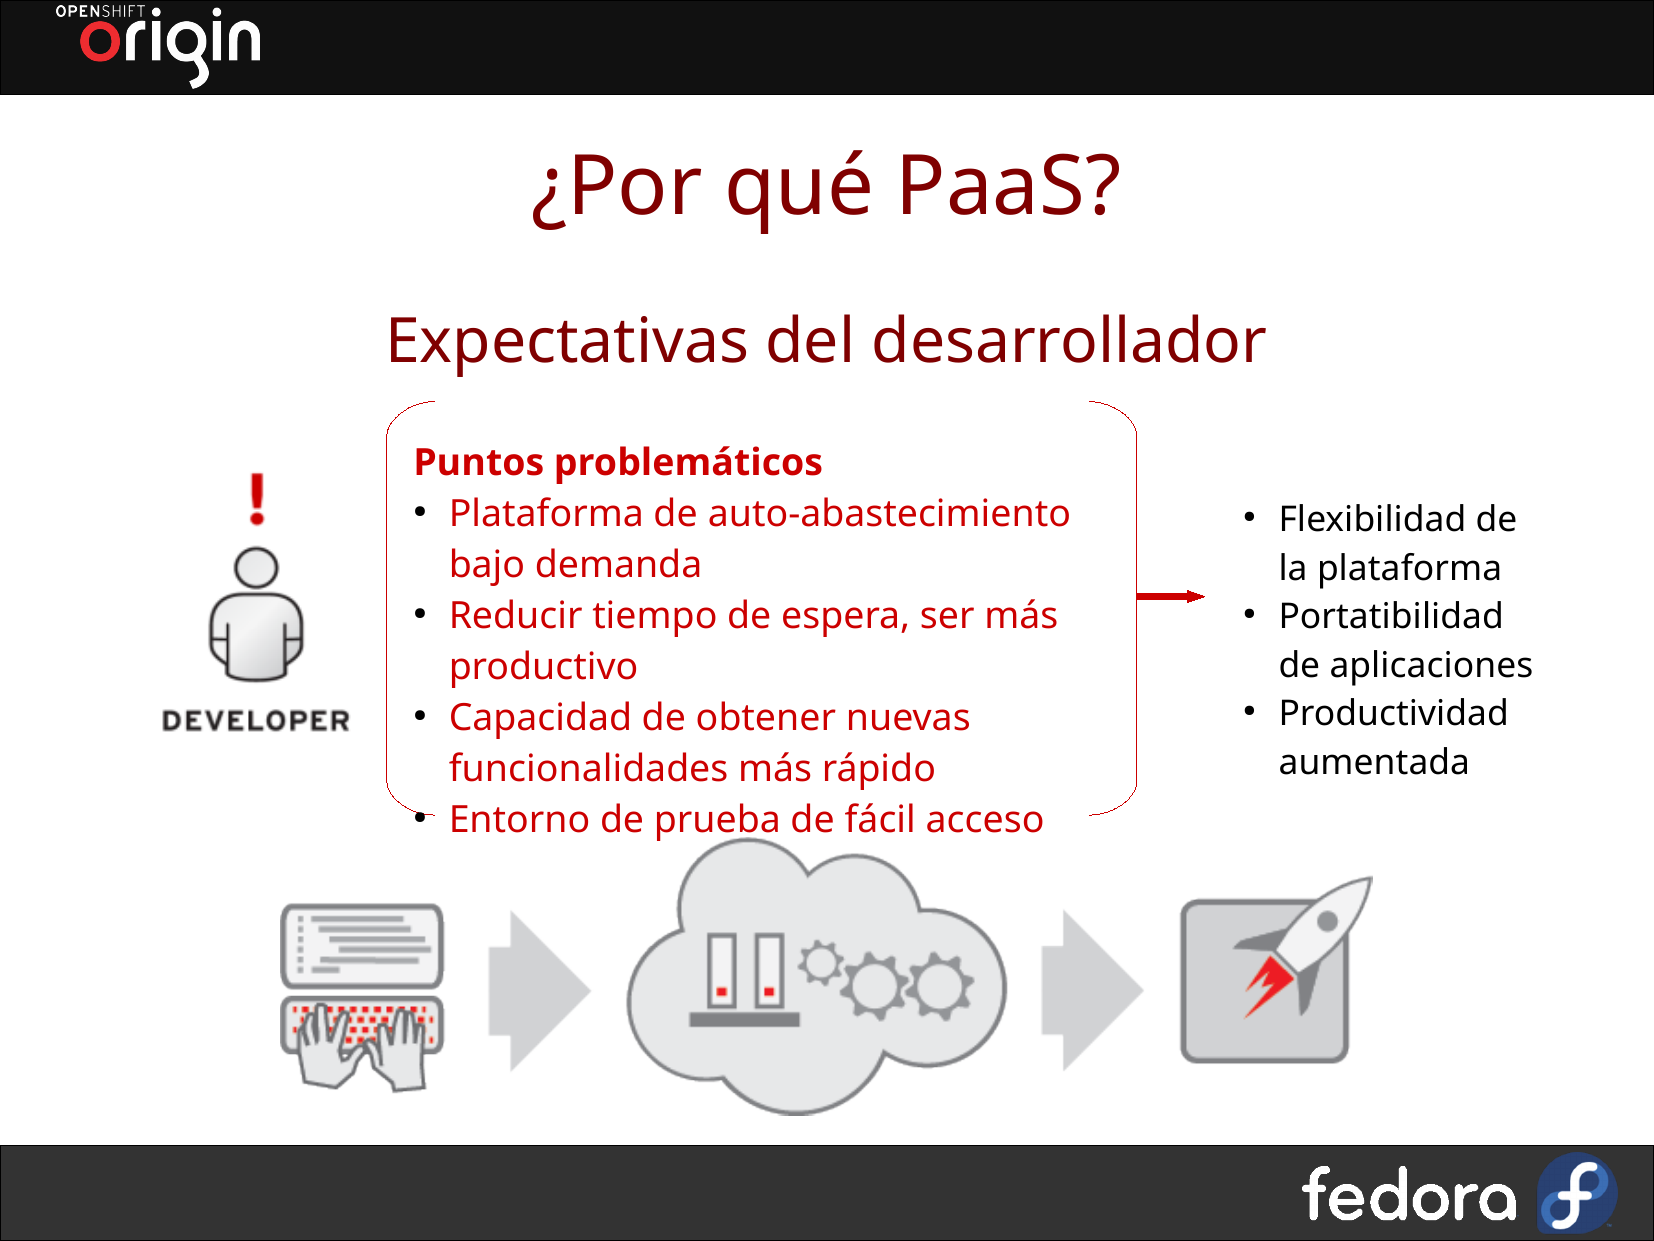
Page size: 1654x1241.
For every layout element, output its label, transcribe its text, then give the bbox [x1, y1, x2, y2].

subtitle Expectativas del desarrollador [82, 296, 1571, 1099]
title ¿Por qué PaaS? [82, 78, 1571, 287]
picture [280, 837, 1373, 1116]
text_box Puntos problemáticos Plataforma de auto-abastecimiento bajo demanda Reducir tiempo de espera, ser más productivo Capacidad de obtener nuevas funcionalidades más rápido Entorno de prueba de fácil acceso [398, 428, 1149, 792]
text_box Flexibilidad de la plataforma Portatibilidad de aplicaciones Productividad aumentada [1228, 486, 1560, 749]
picture [145, 461, 380, 757]
text_box [1136, 590, 1205, 603]
picture [56, 5, 260, 89]
picture [1299, 1151, 1619, 1235]
